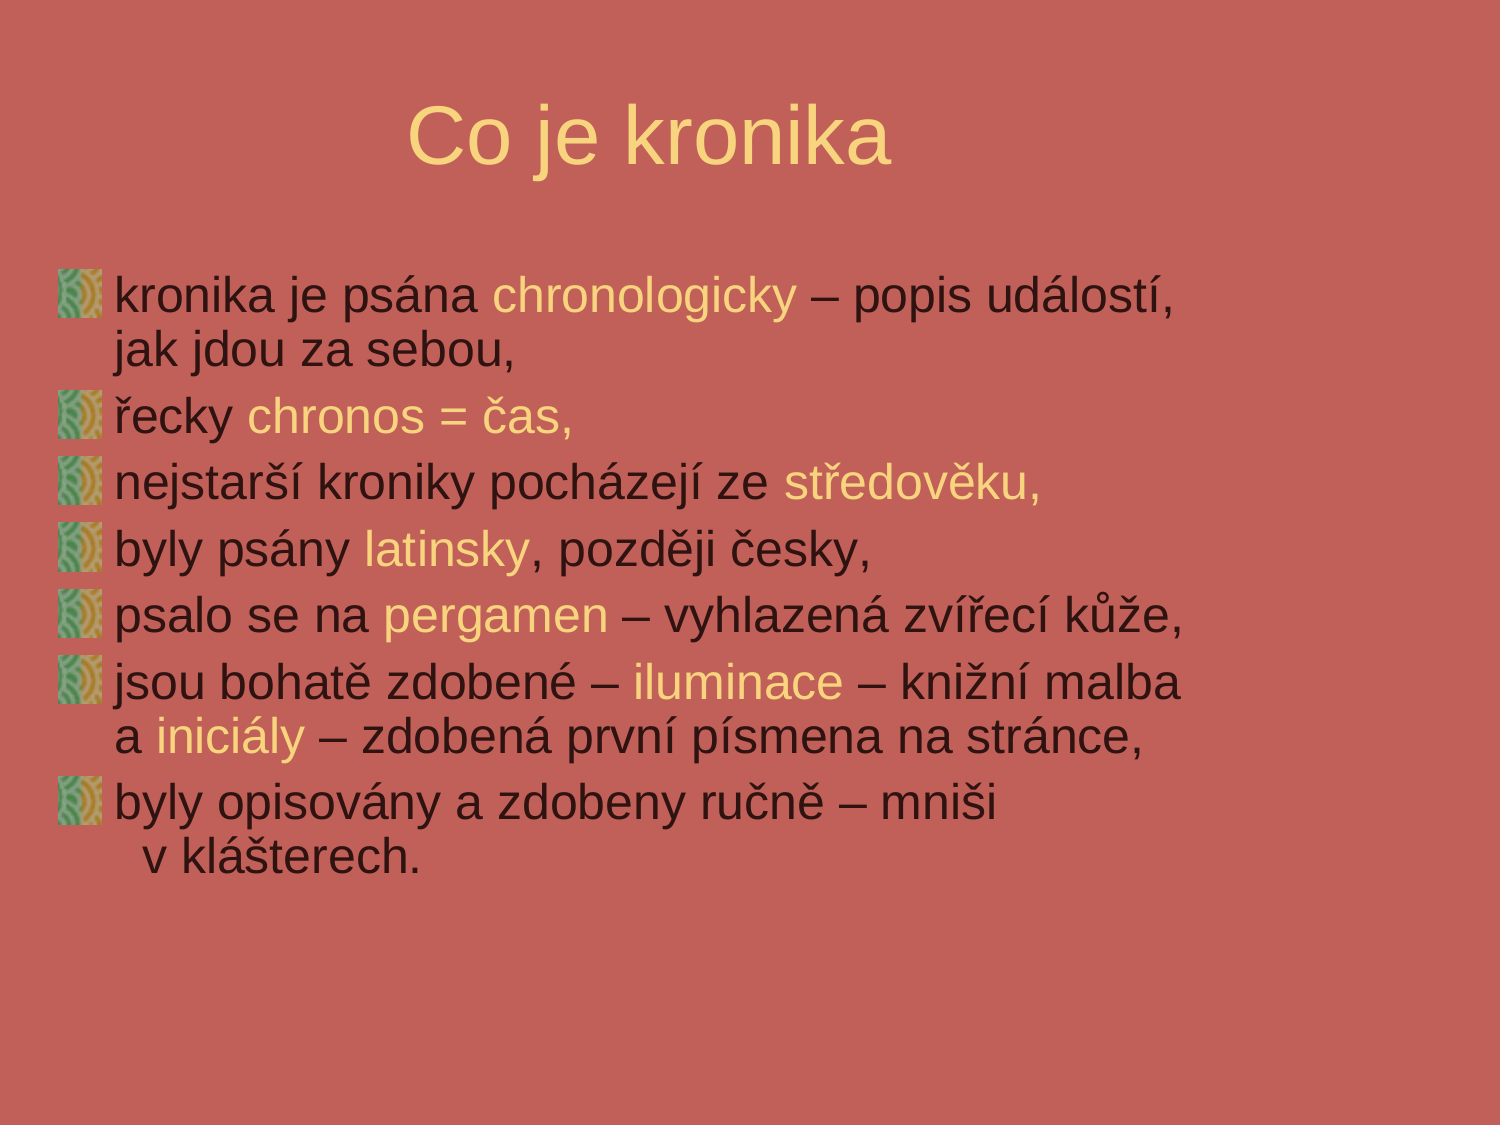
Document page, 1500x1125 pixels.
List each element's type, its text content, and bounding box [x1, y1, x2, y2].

title Co je kronika [35, 37, 1263, 225]
list kronika je psána chronologicky – popis událostí, jak jdou za sebou, řecky chronos = čas, nejstarší kroniky pocházejí ze středověku, byly psány latinsky, později česky, psalo se na pergamen – vyhlazená zvířecí kůže, jsou bohatě zdobené – iluminace – knižní malba a iniciály – zdobená první písmena na stránce, byly opisovány a zdobeny ručně – mniši v klášterech. [43, 262, 1255, 1001]
